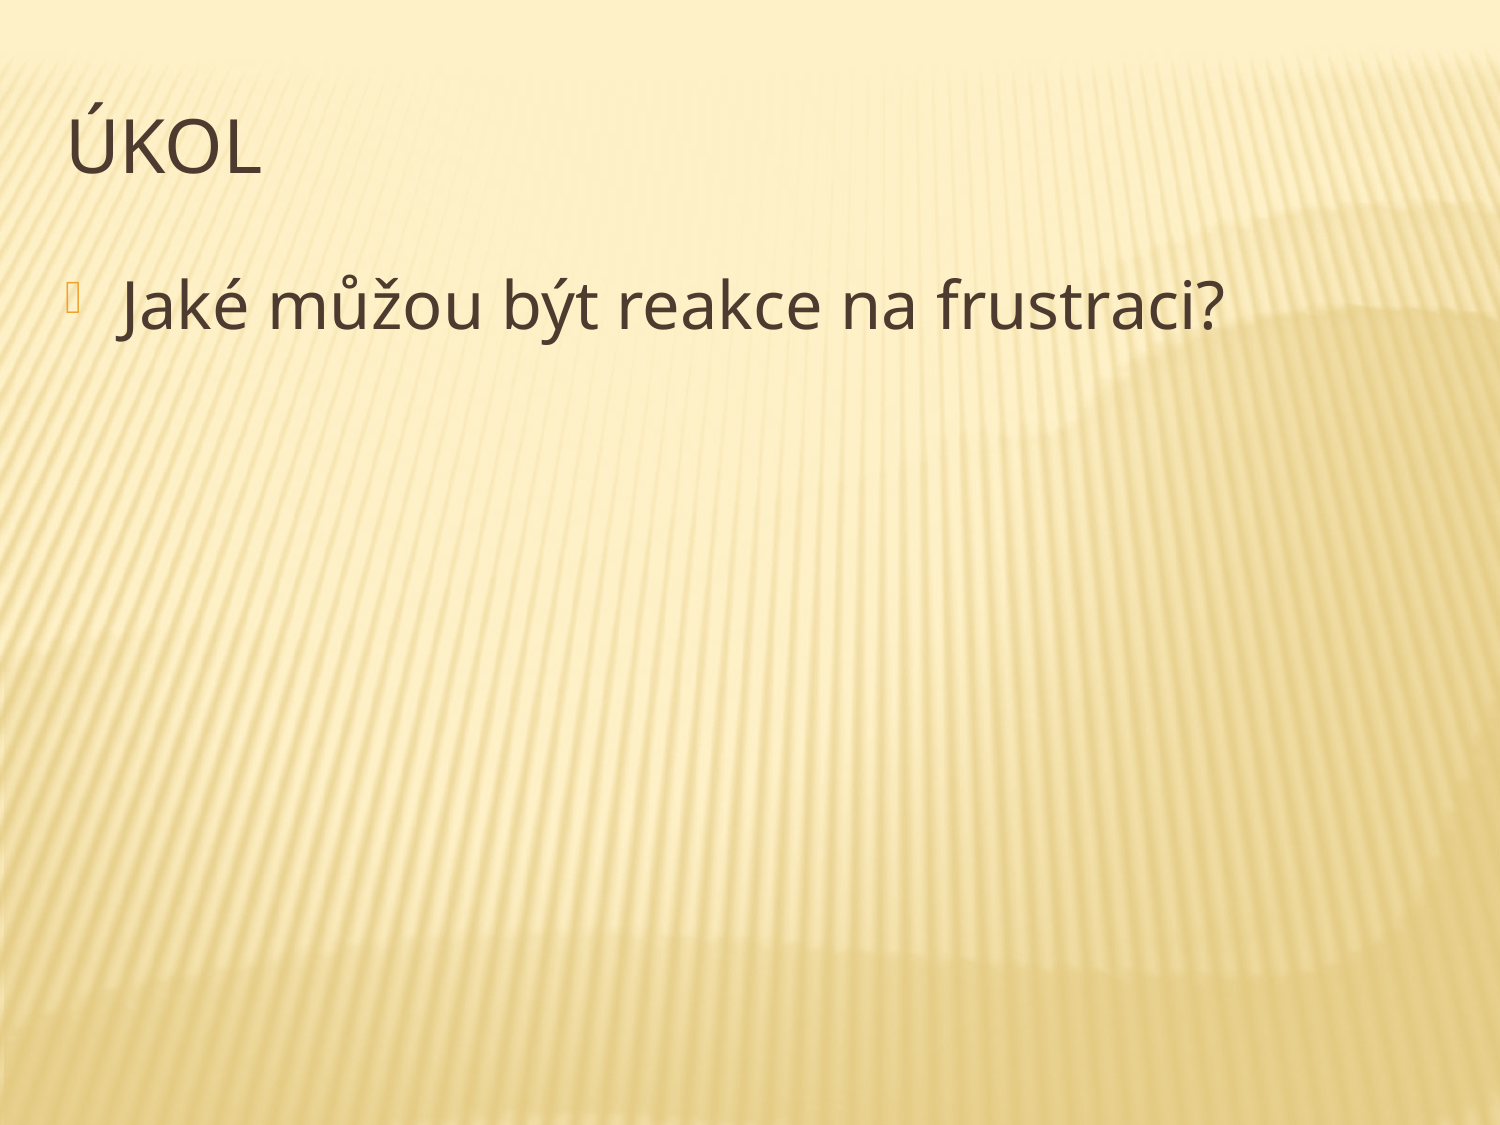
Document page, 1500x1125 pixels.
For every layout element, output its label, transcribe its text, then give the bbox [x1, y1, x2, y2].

title Úkol [50, 75, 1476, 213]
list Jaké můžou být reakce na frustraci? [50, 254, 1476, 998]
